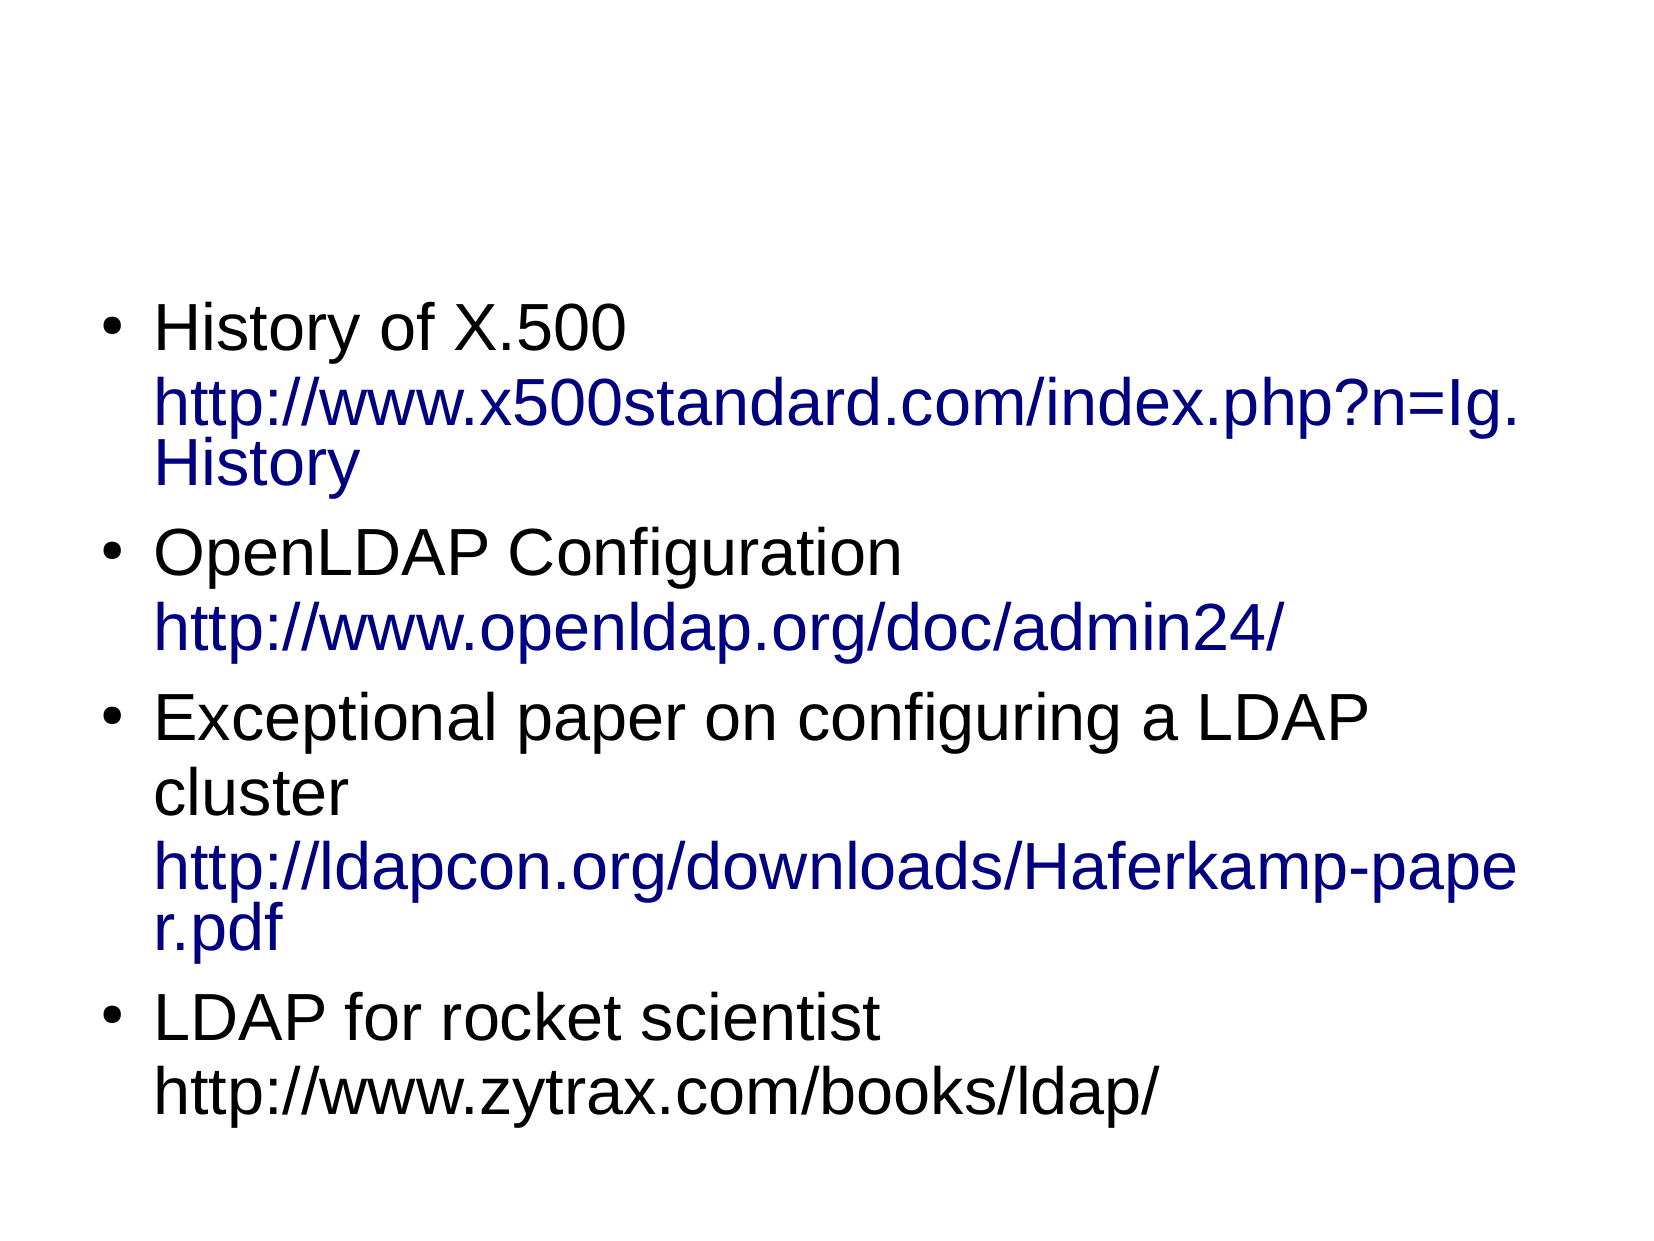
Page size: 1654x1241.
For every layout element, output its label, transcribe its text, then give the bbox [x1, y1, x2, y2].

list History of X.500 http://www.x500standard.com/index.php?n=Ig.History OpenLDAP Configuration http://www.openldap.org/doc/admin24/ Exceptional paper on configuring a LDAP cluster http://ldapcon.org/downloads/Haferkamp-paper.pdf LDAP for rocket scientist http://www.zytrax.com/books/ldap/ [82, 290, 1538, 1010]
